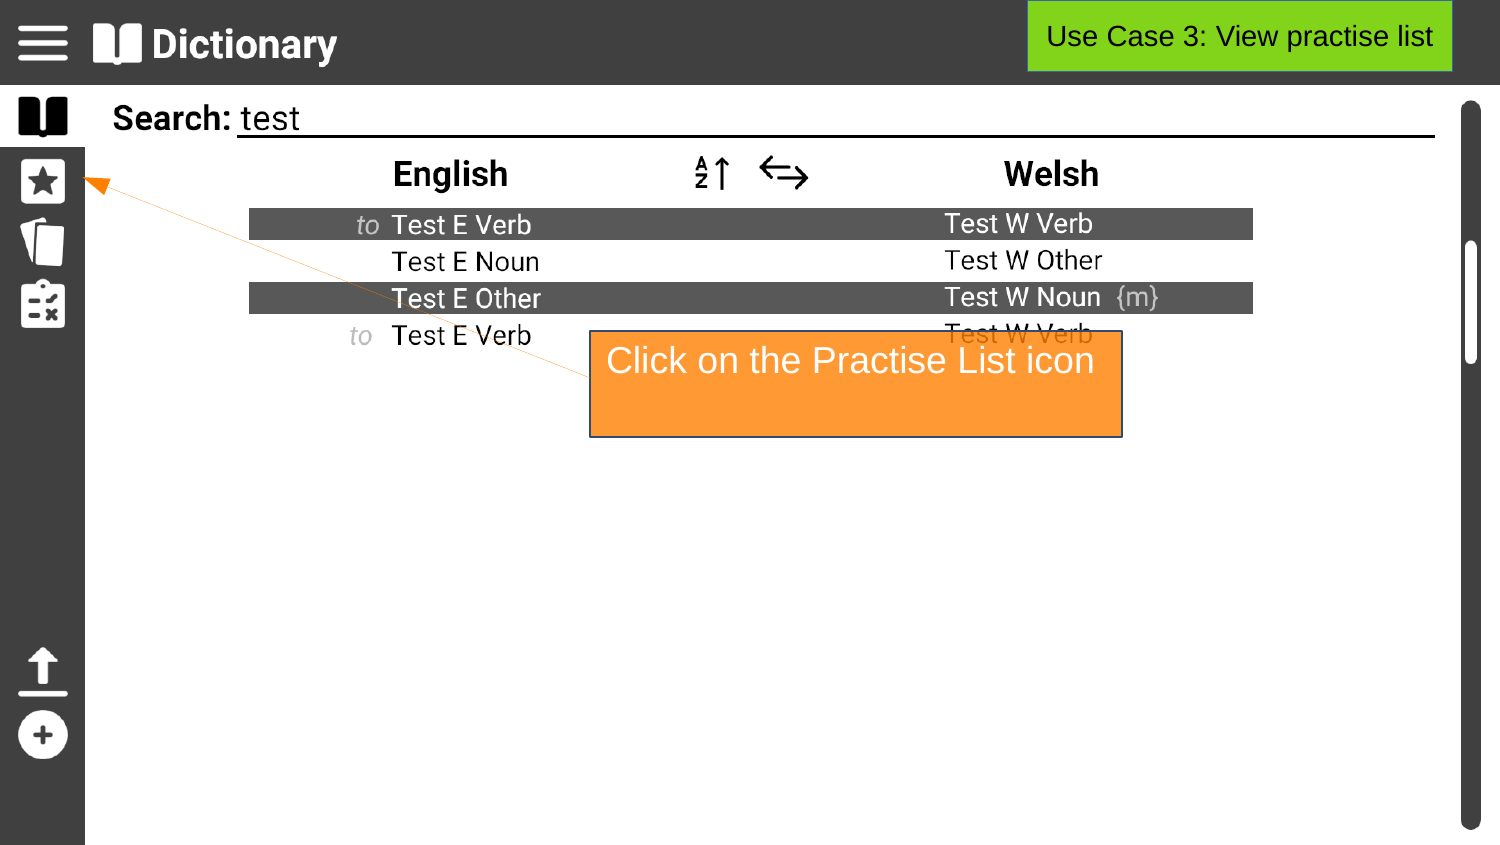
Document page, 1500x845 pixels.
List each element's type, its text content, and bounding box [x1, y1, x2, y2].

text_box Click on the Practise List icon [590, 330, 1123, 438]
picture [0, 0, 1500, 845]
text_box Use Case 3: View practise list [1027, 0, 1453, 72]
